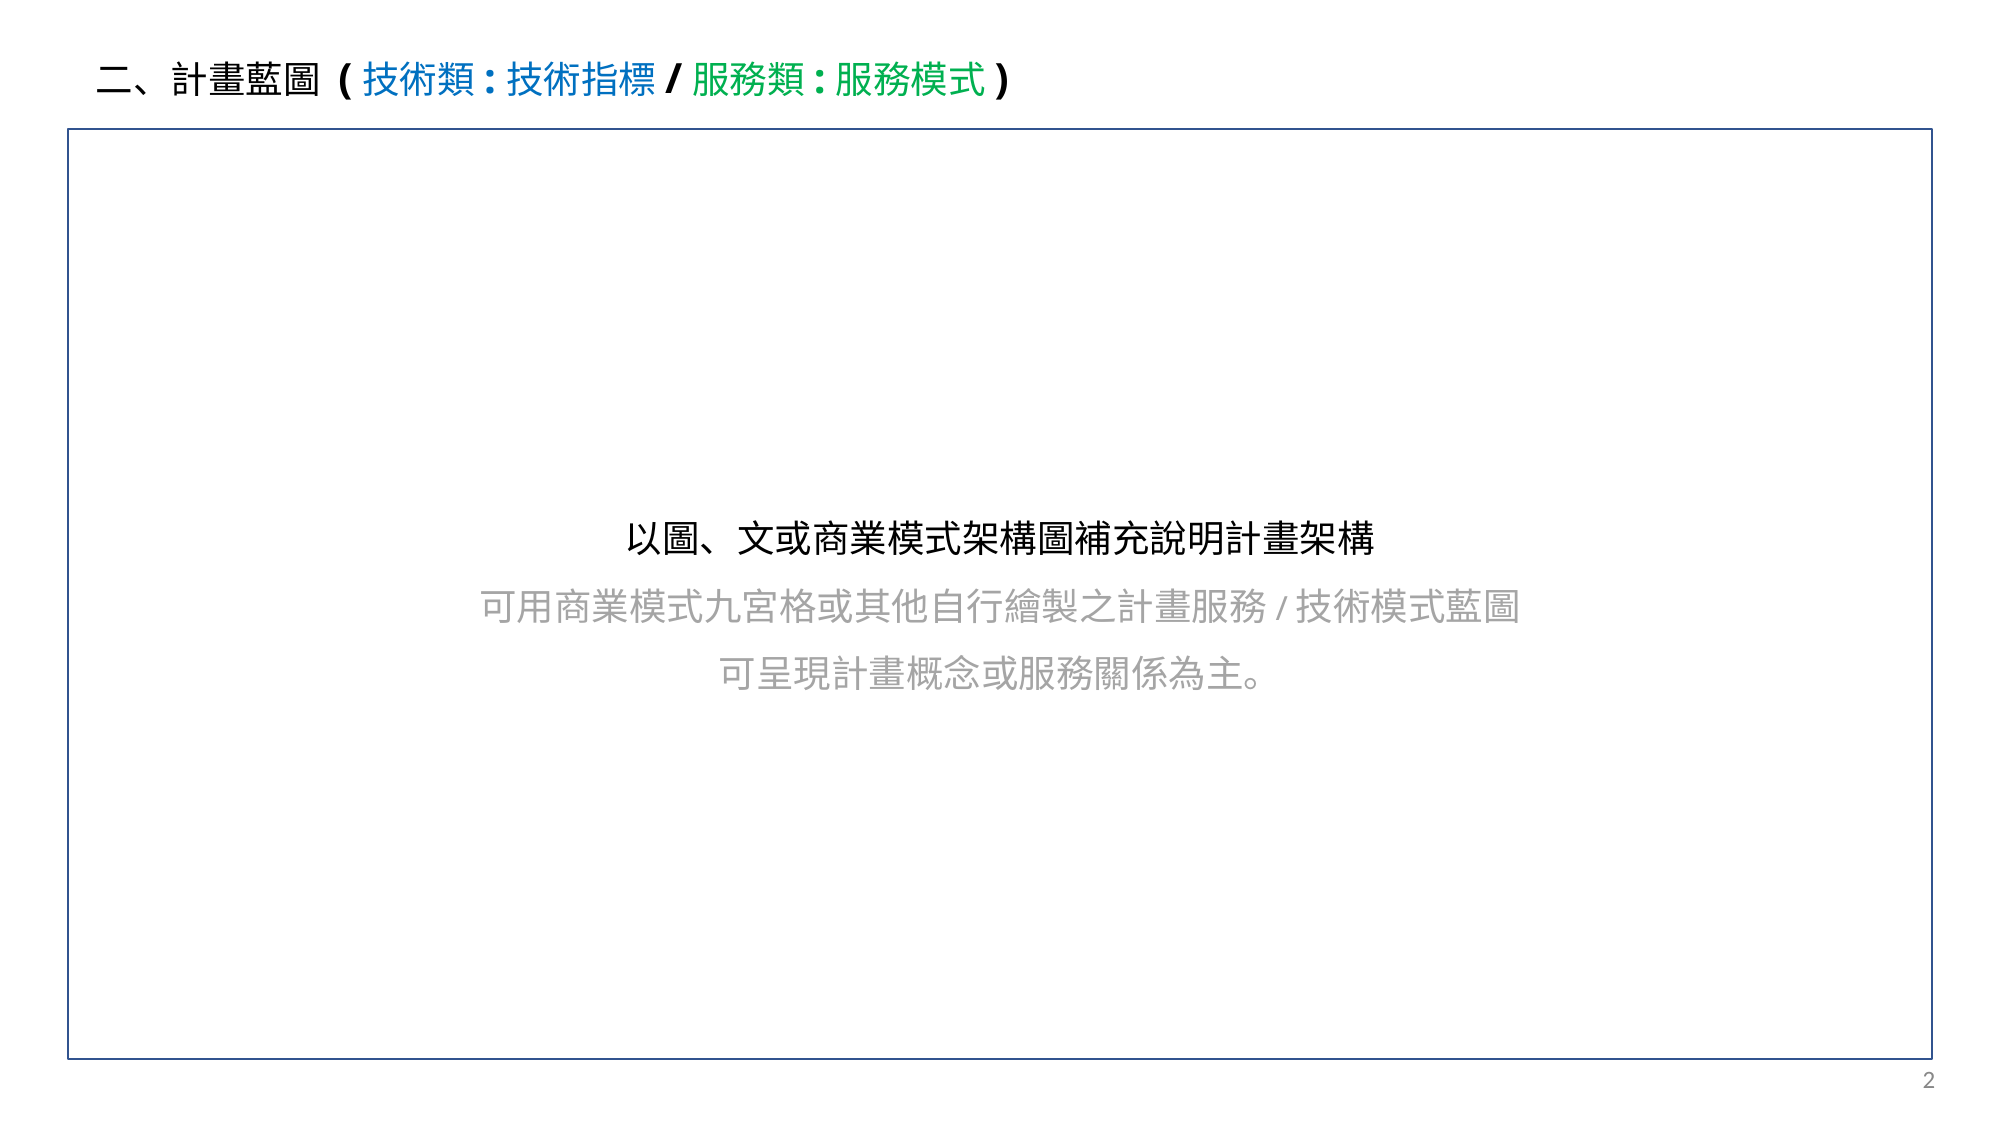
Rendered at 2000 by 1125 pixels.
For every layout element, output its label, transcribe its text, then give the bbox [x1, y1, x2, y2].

footer 2 [1799, 1048, 2000, 1109]
text_box 二、計畫藍圖 (技術類:技術指標/服務類:服務模式) [80, 44, 1948, 110]
text_box 以圖、文或商業模式架構圖補充說明計畫架構 可用商業模式九宮格或其他自行繪製之計畫服務/技術模式藍圖 可呈現計畫概念或服務關係為主。 [68, 128, 1932, 1059]
